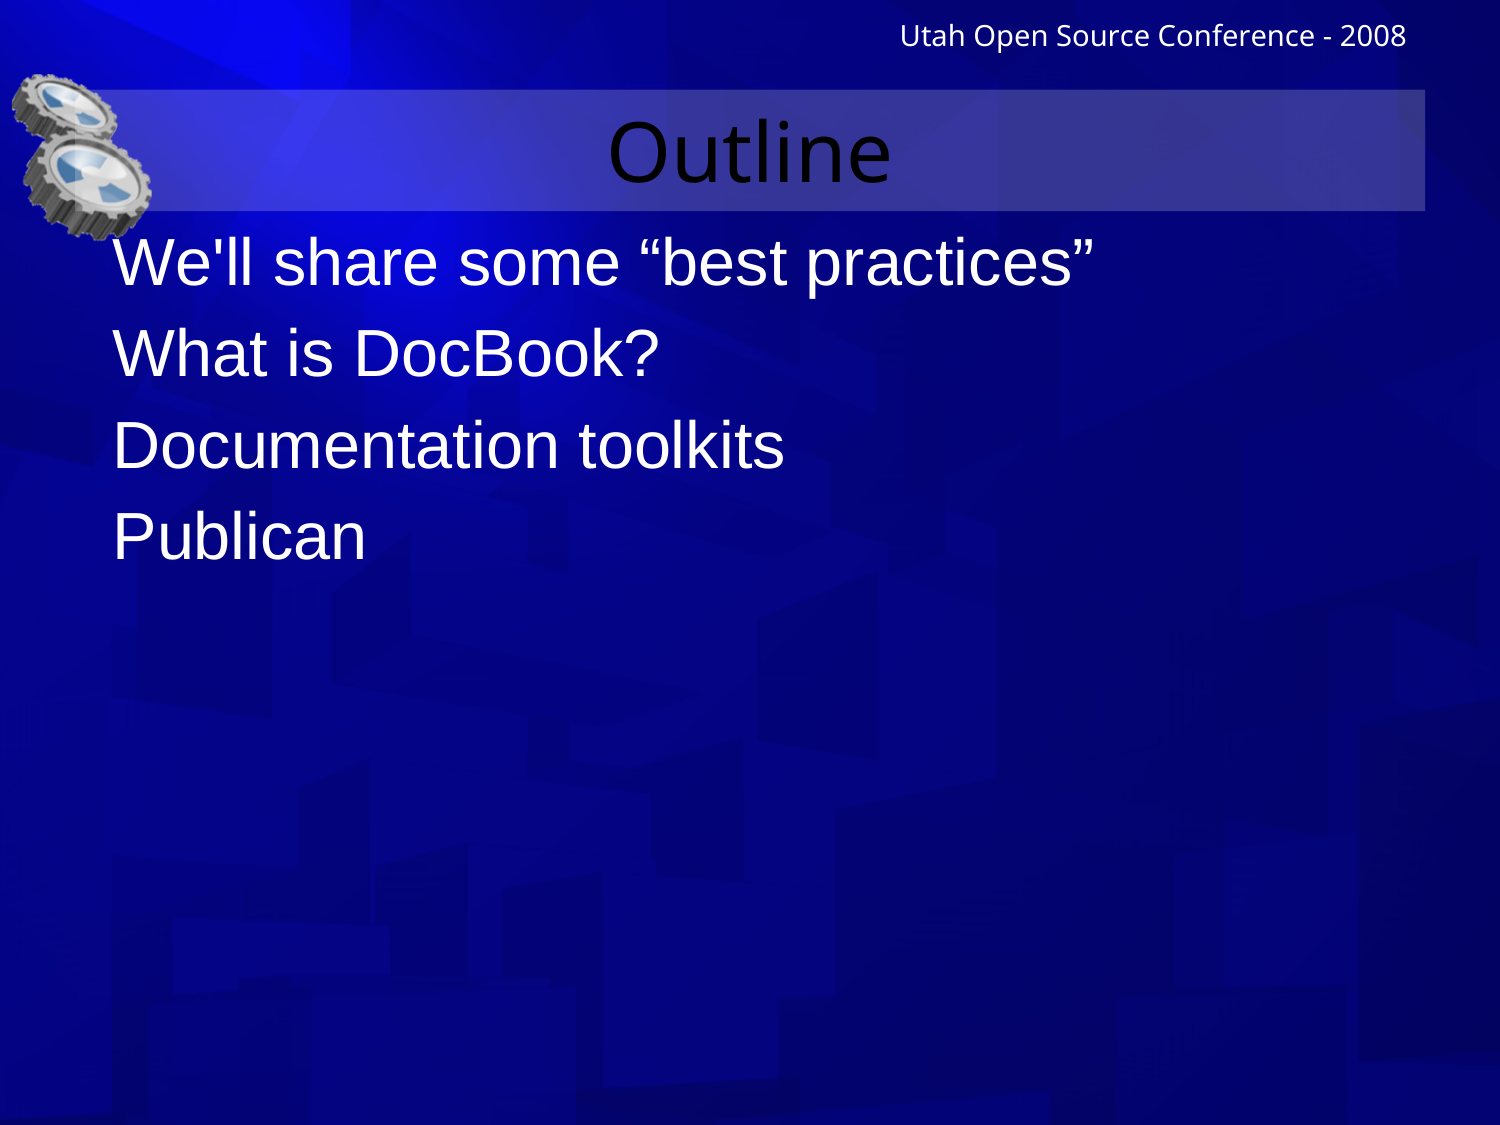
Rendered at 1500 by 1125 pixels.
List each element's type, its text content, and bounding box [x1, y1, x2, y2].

list We'll share some “best practices” What is DocBook? Documentation toolkits Publican [112, 224, 1388, 1013]
title Outline [37, 89, 1463, 212]
picture [0, 0, 1500, 1125]
